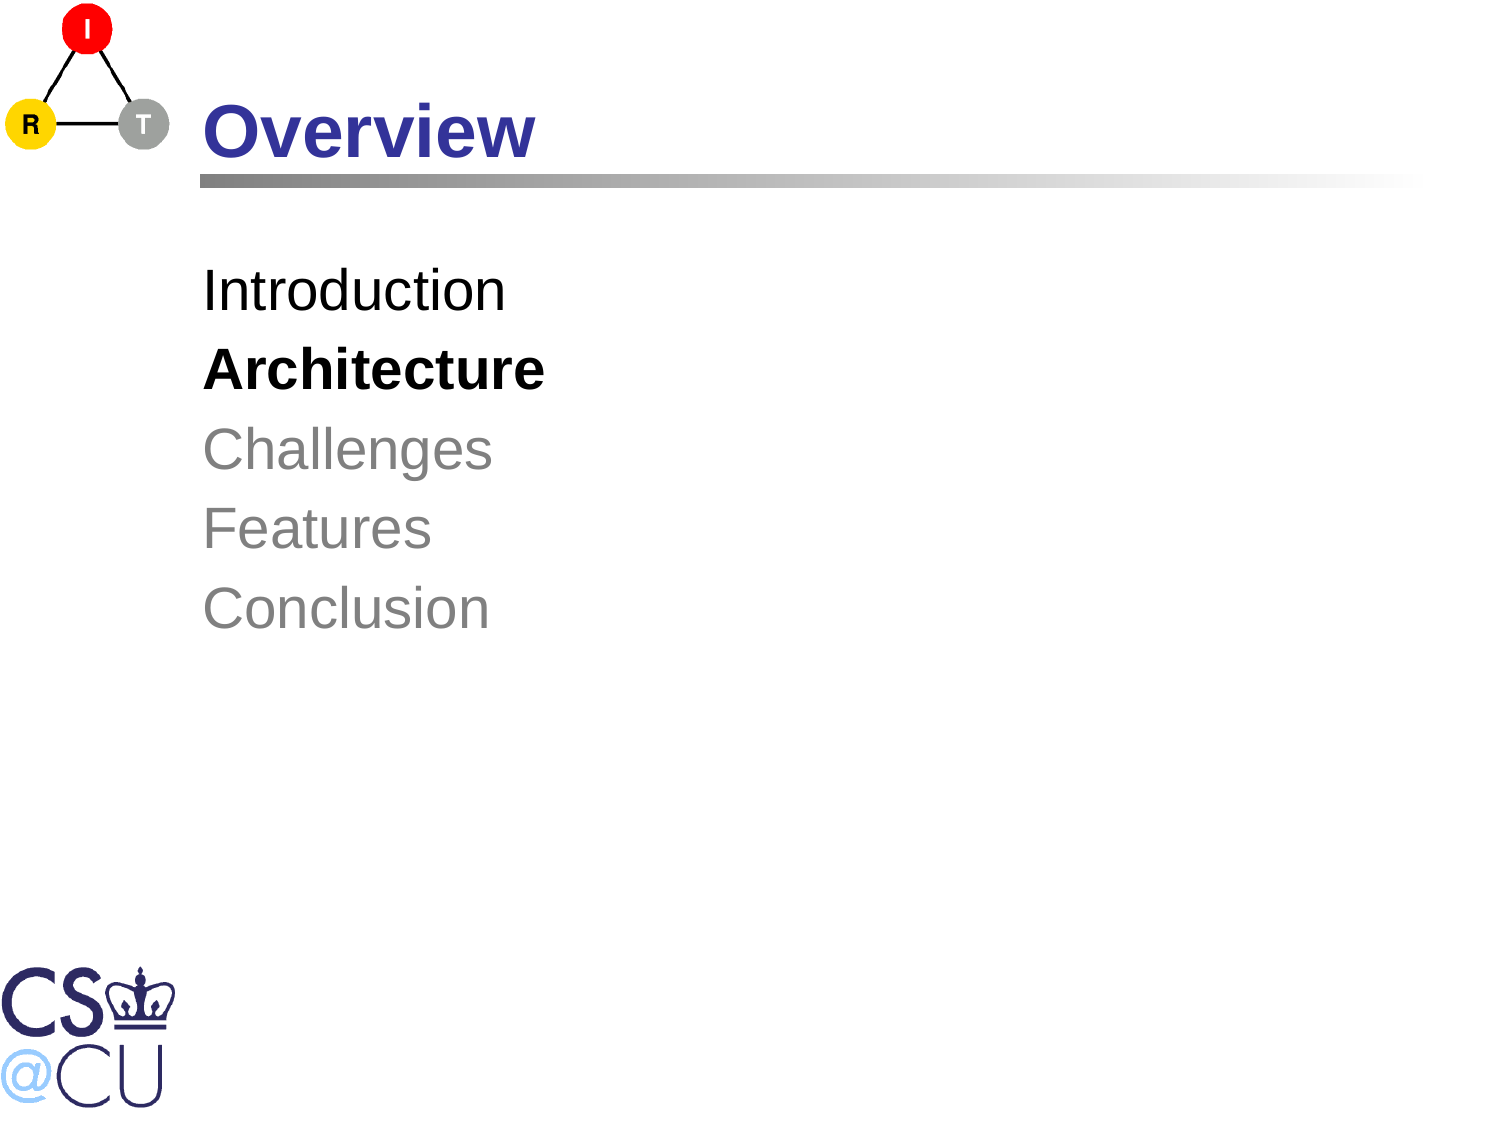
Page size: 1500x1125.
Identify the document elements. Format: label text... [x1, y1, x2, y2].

title Overview [187, 37, 1463, 225]
picture [0, 949, 175, 1125]
list Introduction Architecture Challenges Features Conclusion [187, 249, 1463, 1013]
picture [0, 0, 173, 154]
